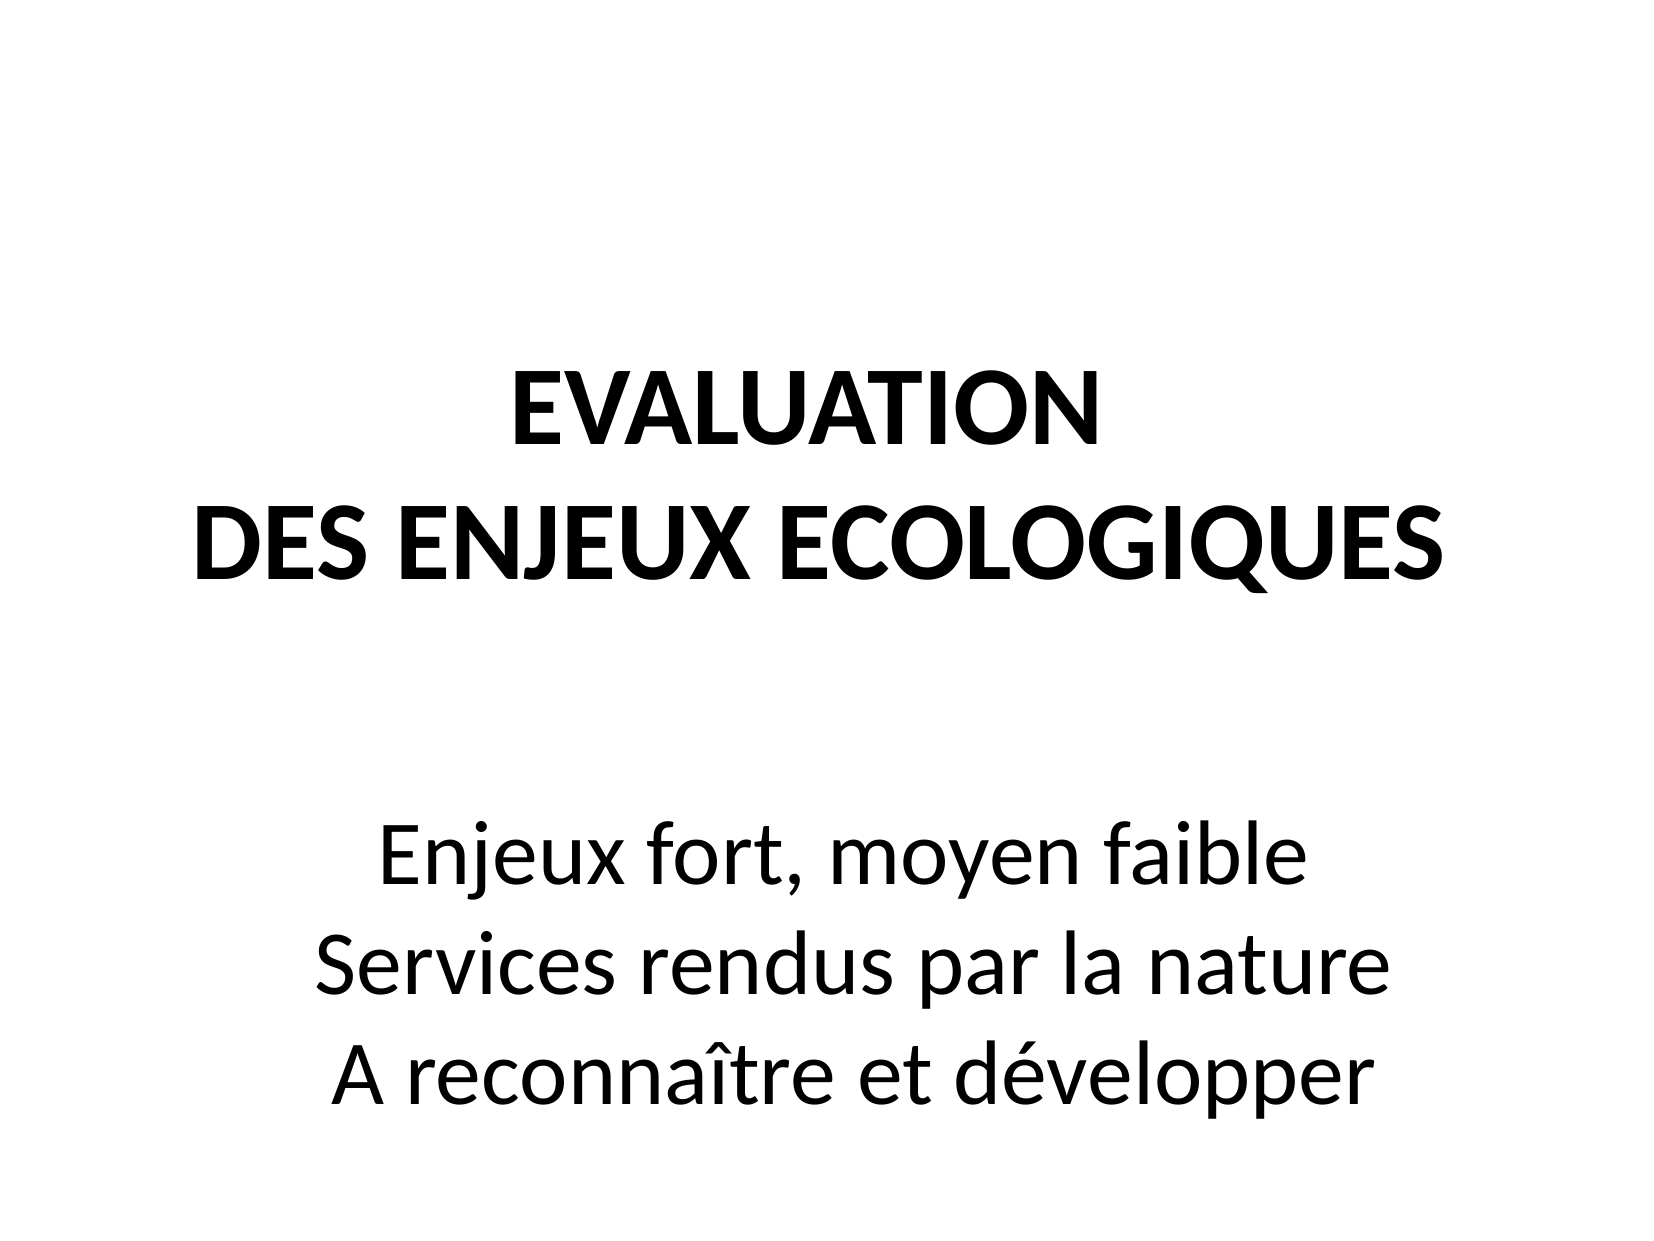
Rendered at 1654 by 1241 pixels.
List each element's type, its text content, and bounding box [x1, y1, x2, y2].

text_box Enjeux fort, moyen faible Services rendus par la nature A reconnaître et développer [94, 785, 1595, 1131]
text_box EVALUATION DES ENJEUX ECOLOGIQUES [122, 324, 1517, 610]
